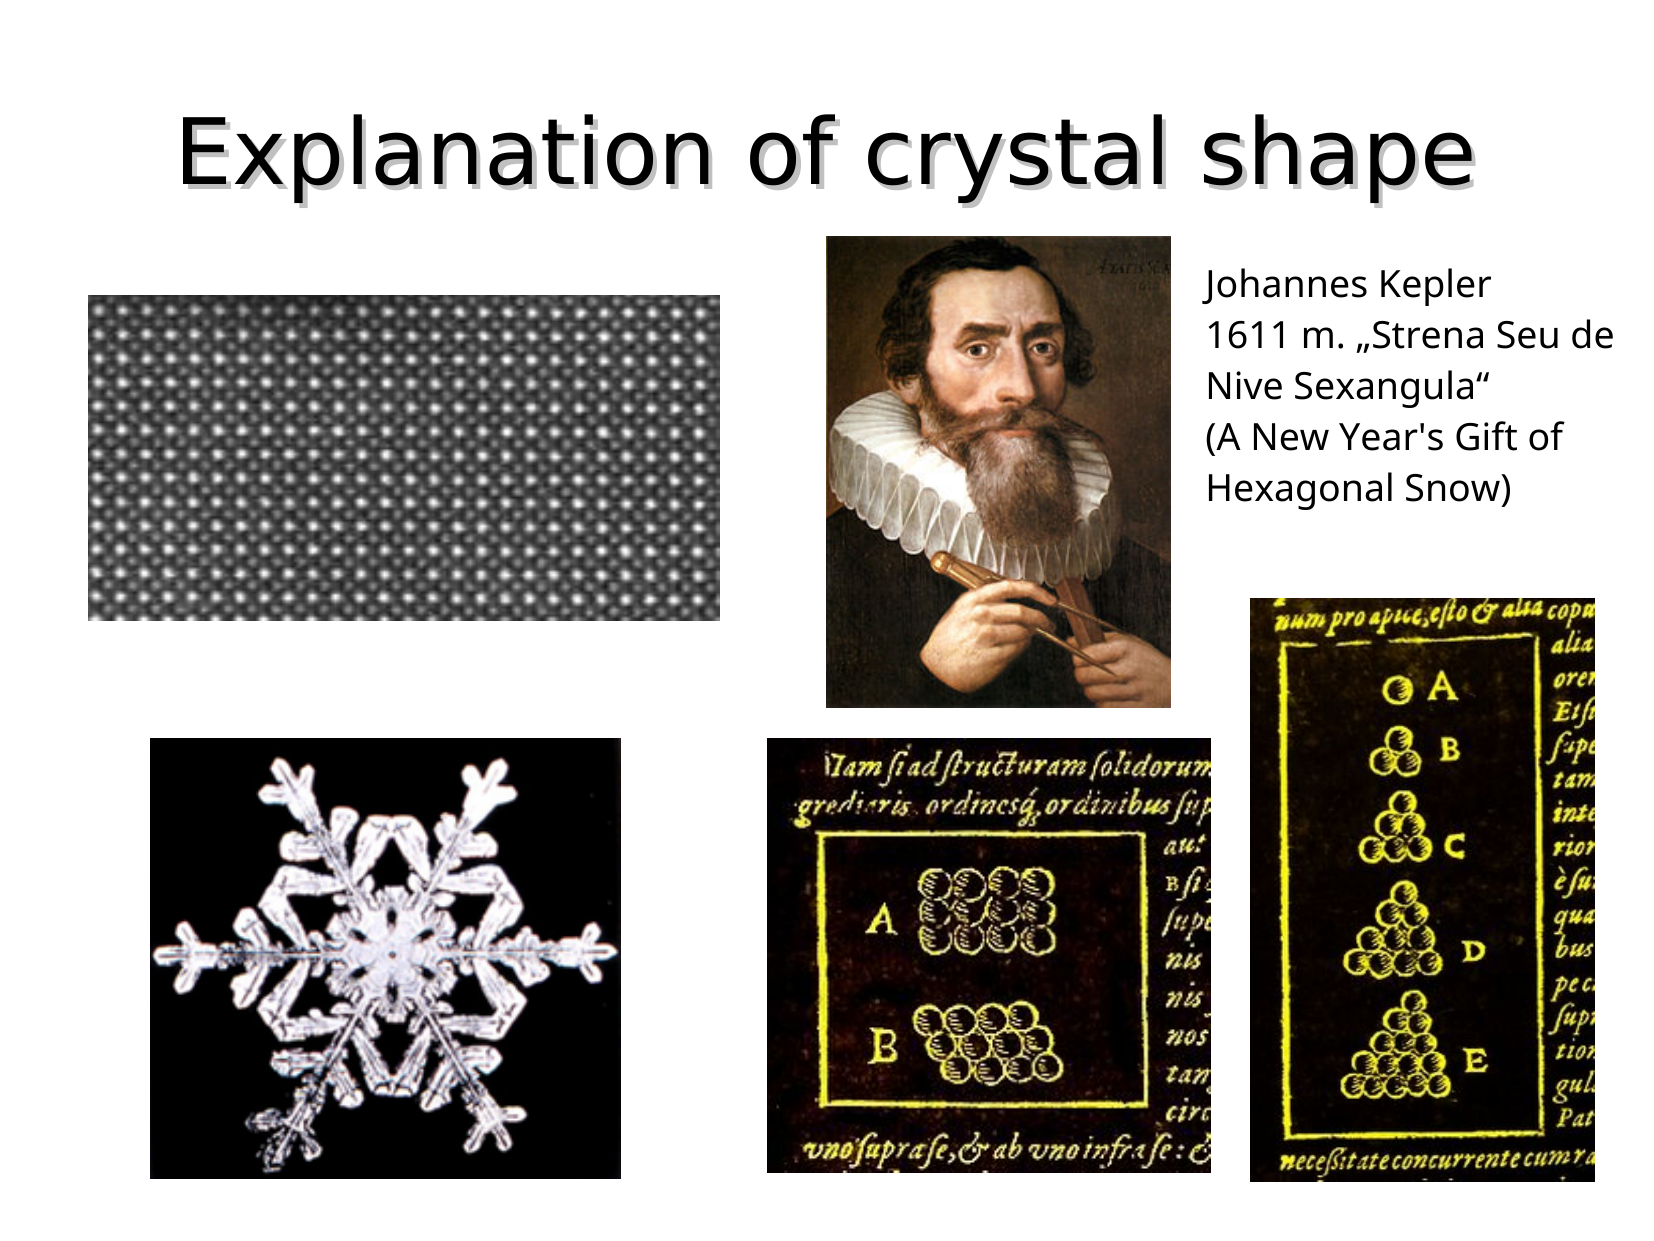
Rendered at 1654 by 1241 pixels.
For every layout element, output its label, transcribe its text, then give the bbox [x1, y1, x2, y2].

title Explanation of crystal shape [82, 49, 1571, 257]
picture [826, 236, 1171, 709]
picture [88, 295, 720, 621]
picture [150, 738, 621, 1179]
text_box Johannes Kepler 1611 m. „Strena Seu de Nive Sexangula“ (A New Year's Gift of Hexagonal Snow) [1205, 257, 1619, 536]
picture [767, 738, 1211, 1173]
picture [1250, 598, 1595, 1182]
